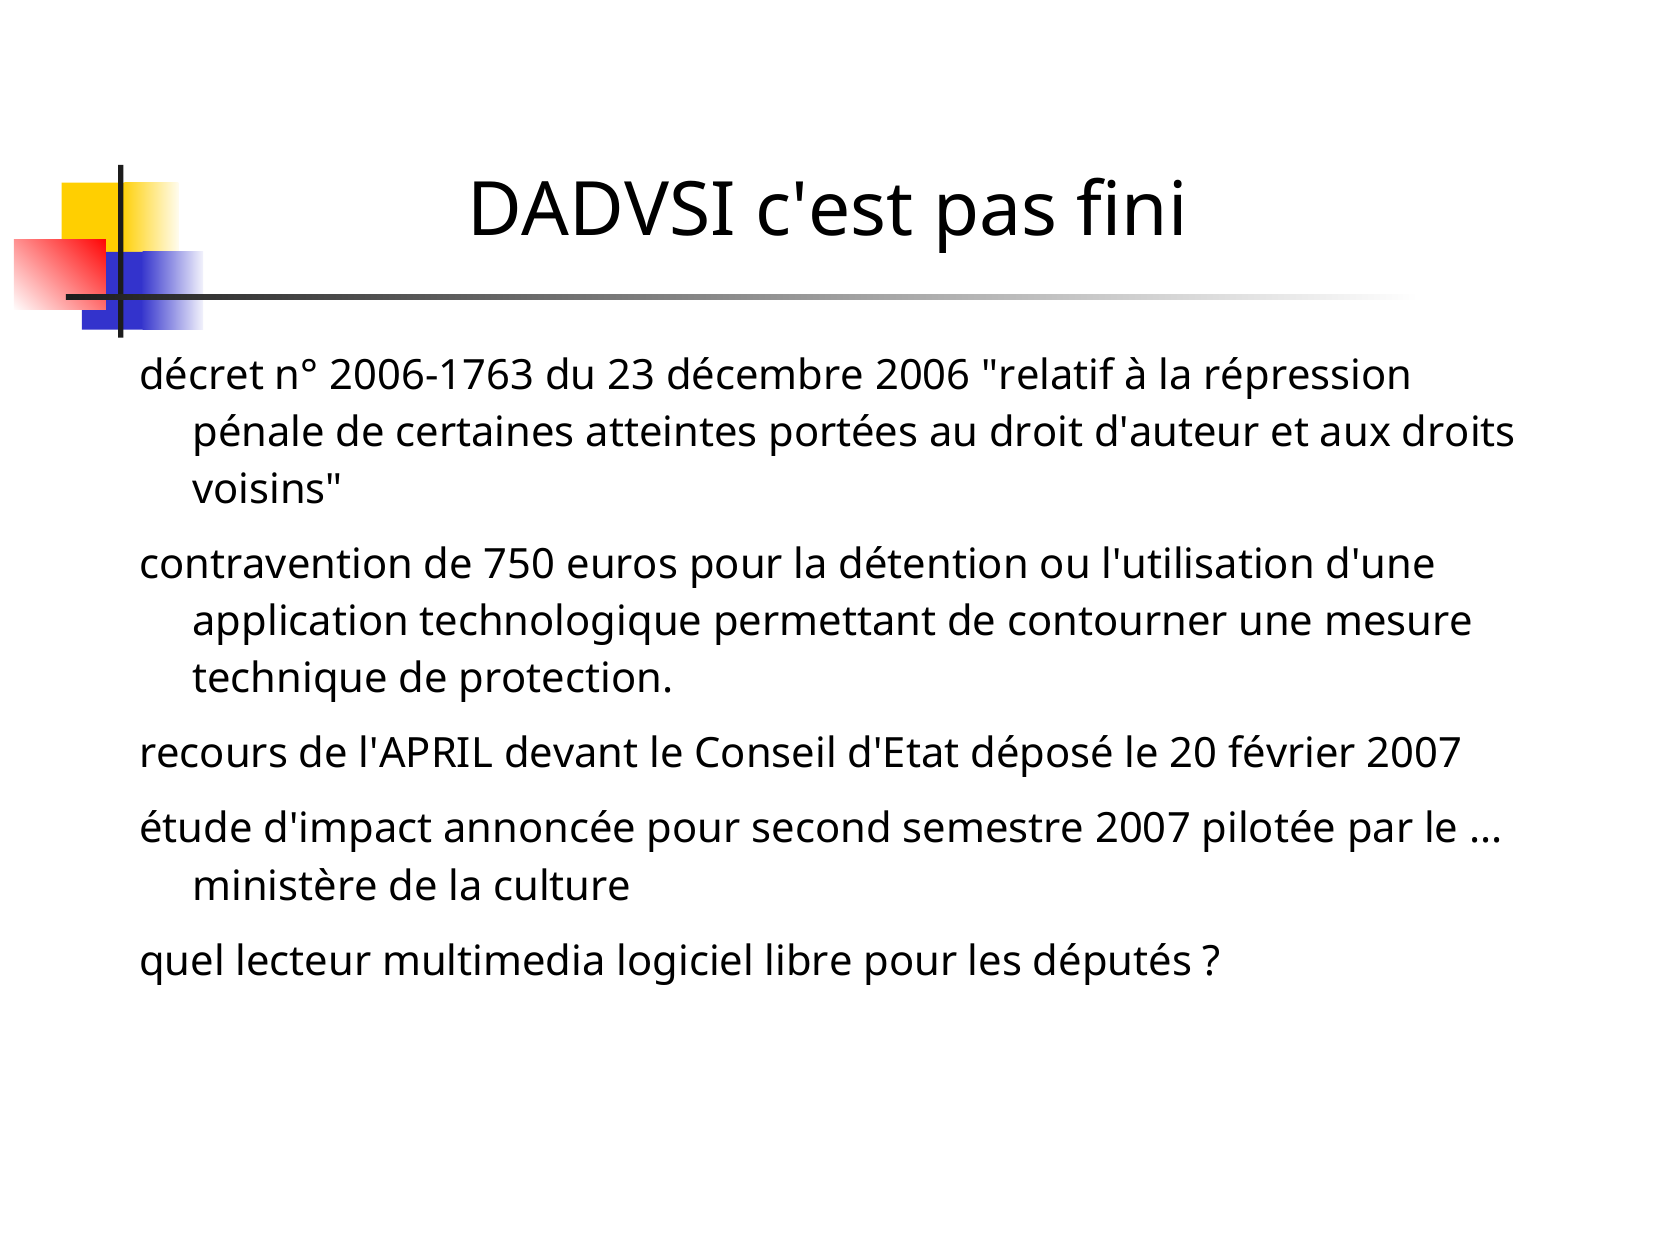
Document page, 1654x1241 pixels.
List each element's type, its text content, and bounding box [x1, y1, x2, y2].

list décret n° 2006-1763 du 23 décembre 2006 "relatif à la répression pénale de certaines atteintes portées au droit d'auteur et aux droits voisins" contravention de 750 euros pour la détention ou l'utilisation d'une application technologique permettant de contourner une mesure technique de protection. recours de l'APRIL devant le Conseil d'Etat déposé le 20 février 2007 étude d'impact annoncée pour second semestre 2007 pilotée par le ... ministère de la culture quel lecteur multimedia logiciel libre pour les députés ? [121, 344, 1534, 1112]
title DADVSI c'est pas fini [121, 102, 1534, 311]
